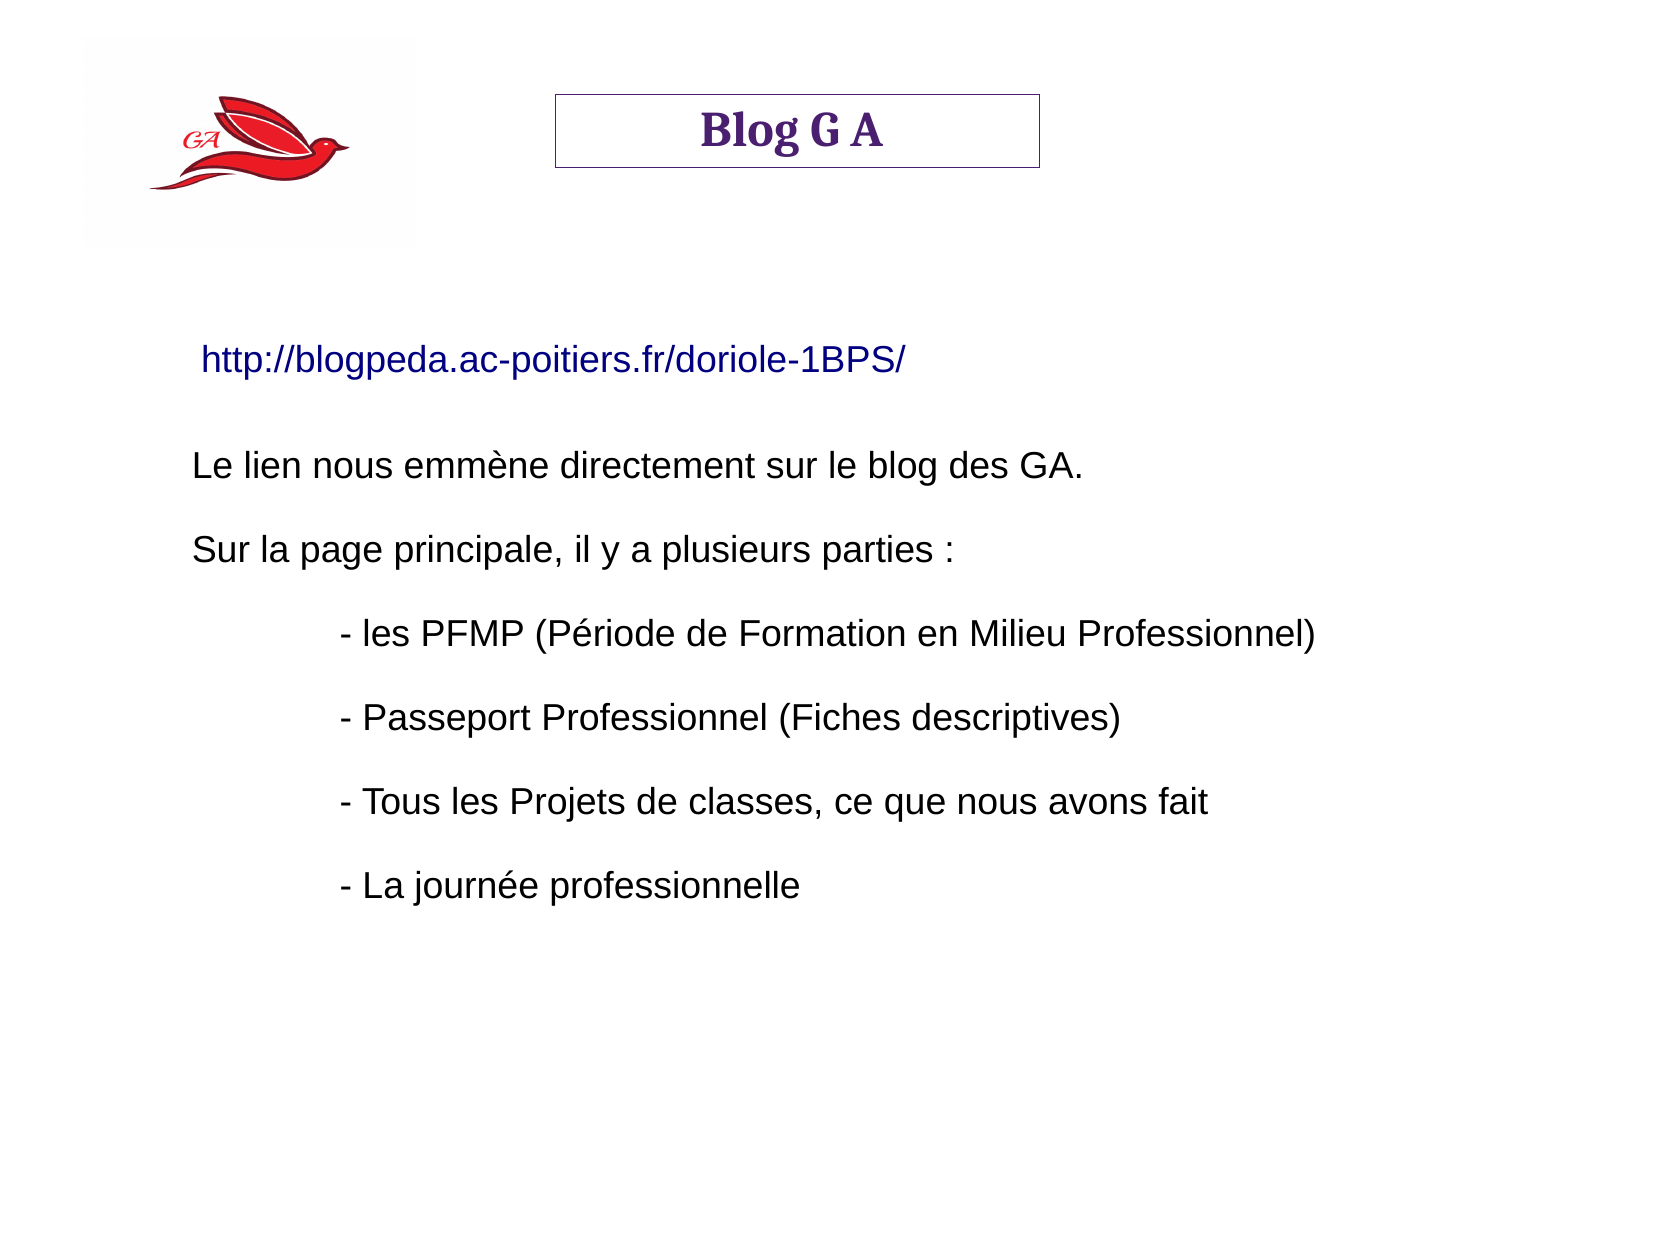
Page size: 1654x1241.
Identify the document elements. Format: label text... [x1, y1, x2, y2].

text_box Blog G A [555, 94, 1040, 168]
picture [82, 35, 416, 247]
text_box http://blogpeda.ac-poitiers.fr/doriole-1BPS/ [186, 330, 922, 388]
text_box Le lien nous emmène directement sur le blog des GA. Sur la page principale, il y a plusieurs parties : - les PFMP (Période de Formation en Milieu Professionnel) - Passeport Professionnel (Fiches descriptives) - Tous les Projets de classes, ce que nous avons fait - La journée professionnelle [177, 437, 1548, 915]
